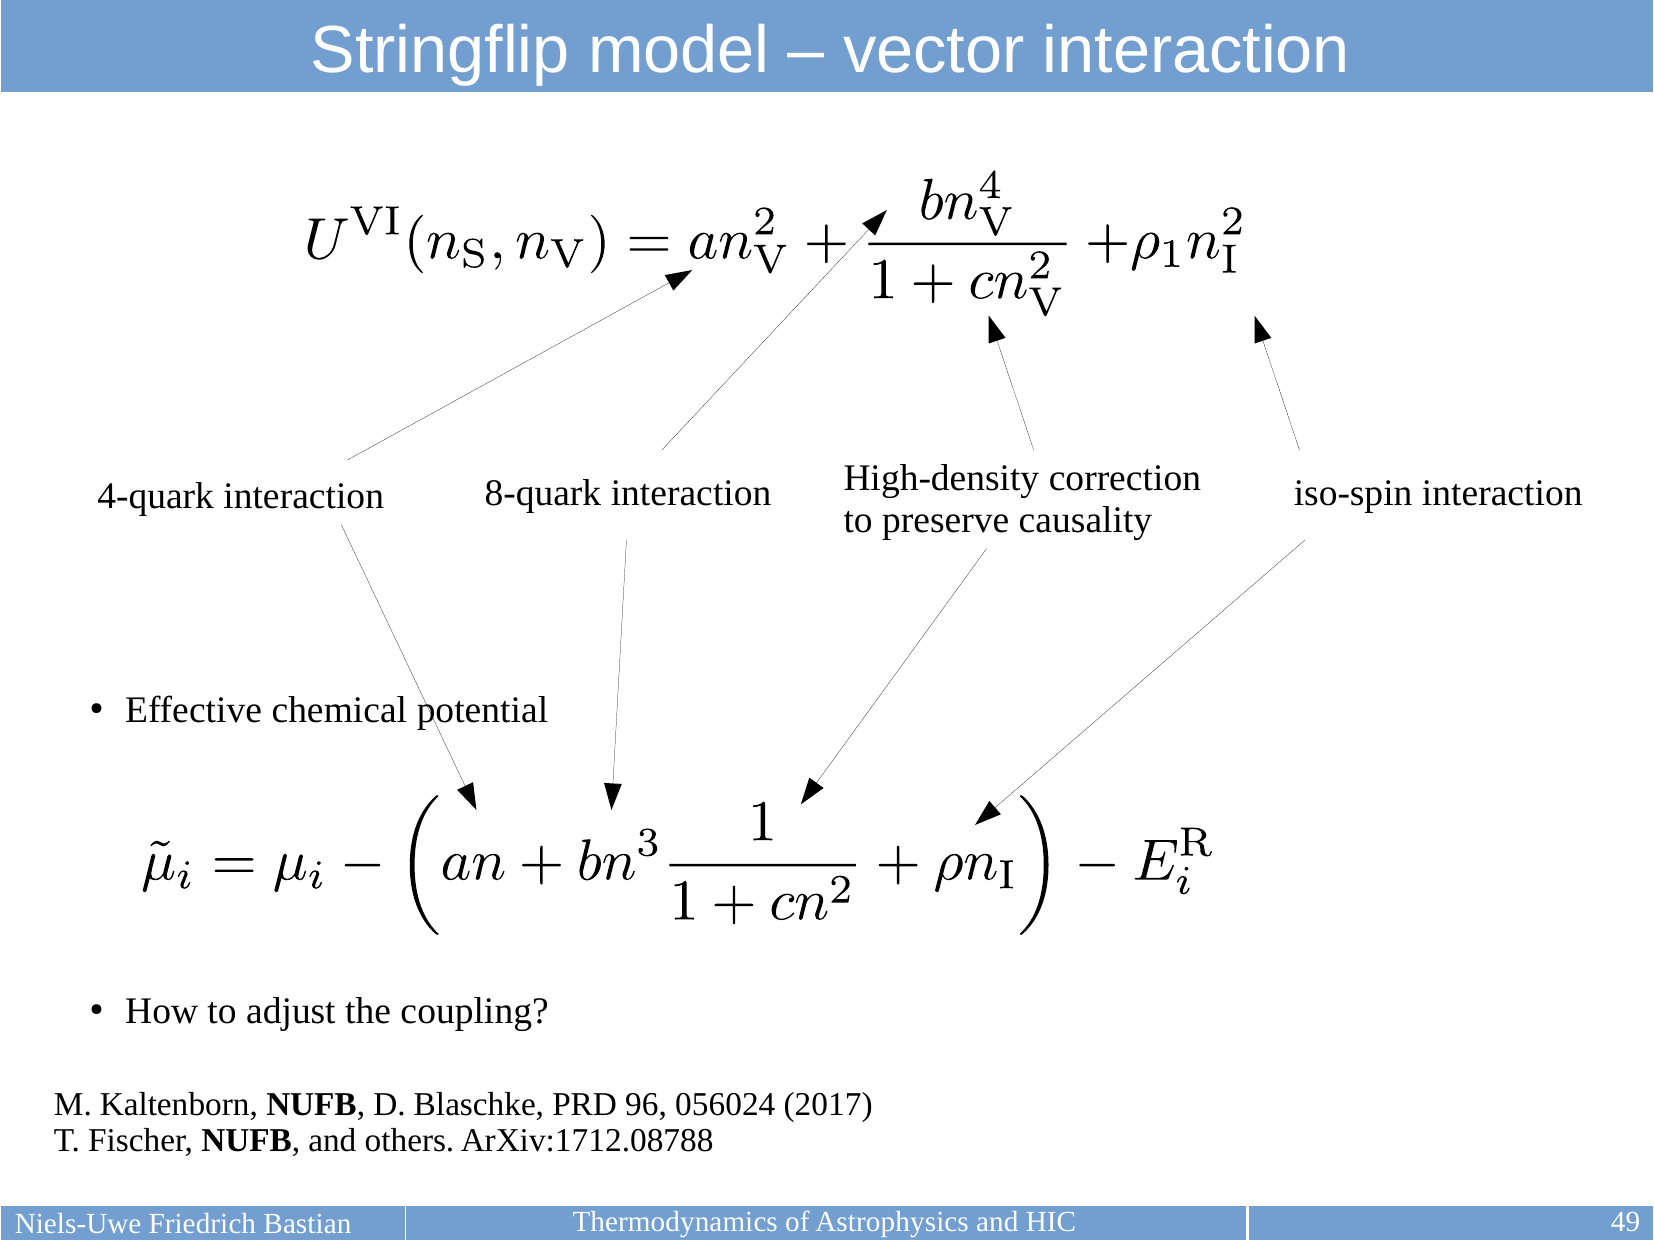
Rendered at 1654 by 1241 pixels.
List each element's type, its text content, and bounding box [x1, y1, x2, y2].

text_box [140, 795, 1213, 935]
text_box iso-spin interaction [1278, 465, 1619, 522]
text_box High-density correction to preserve causality [828, 450, 1249, 549]
text_box Effective chemical potential [416, 681, 593, 738]
title Stringflip model – vector interaction [86, 11, 1576, 87]
text_box [303, 170, 1067, 317]
text_box [1084, 207, 1244, 273]
text_box Effective chemical potential [75, 681, 441, 738]
text_box 8-quark interaction [469, 465, 810, 522]
text_box How to adjust the coupling? [75, 982, 593, 1040]
text_box M. Kaltenborn, NUFB, D. Blaschke, PRD 96, 056024 (2017) T. Fischer, NUFB, and others. ArXiv:1712.08788 [39, 1077, 1139, 1167]
text_box 4-quark interaction [82, 468, 422, 526]
